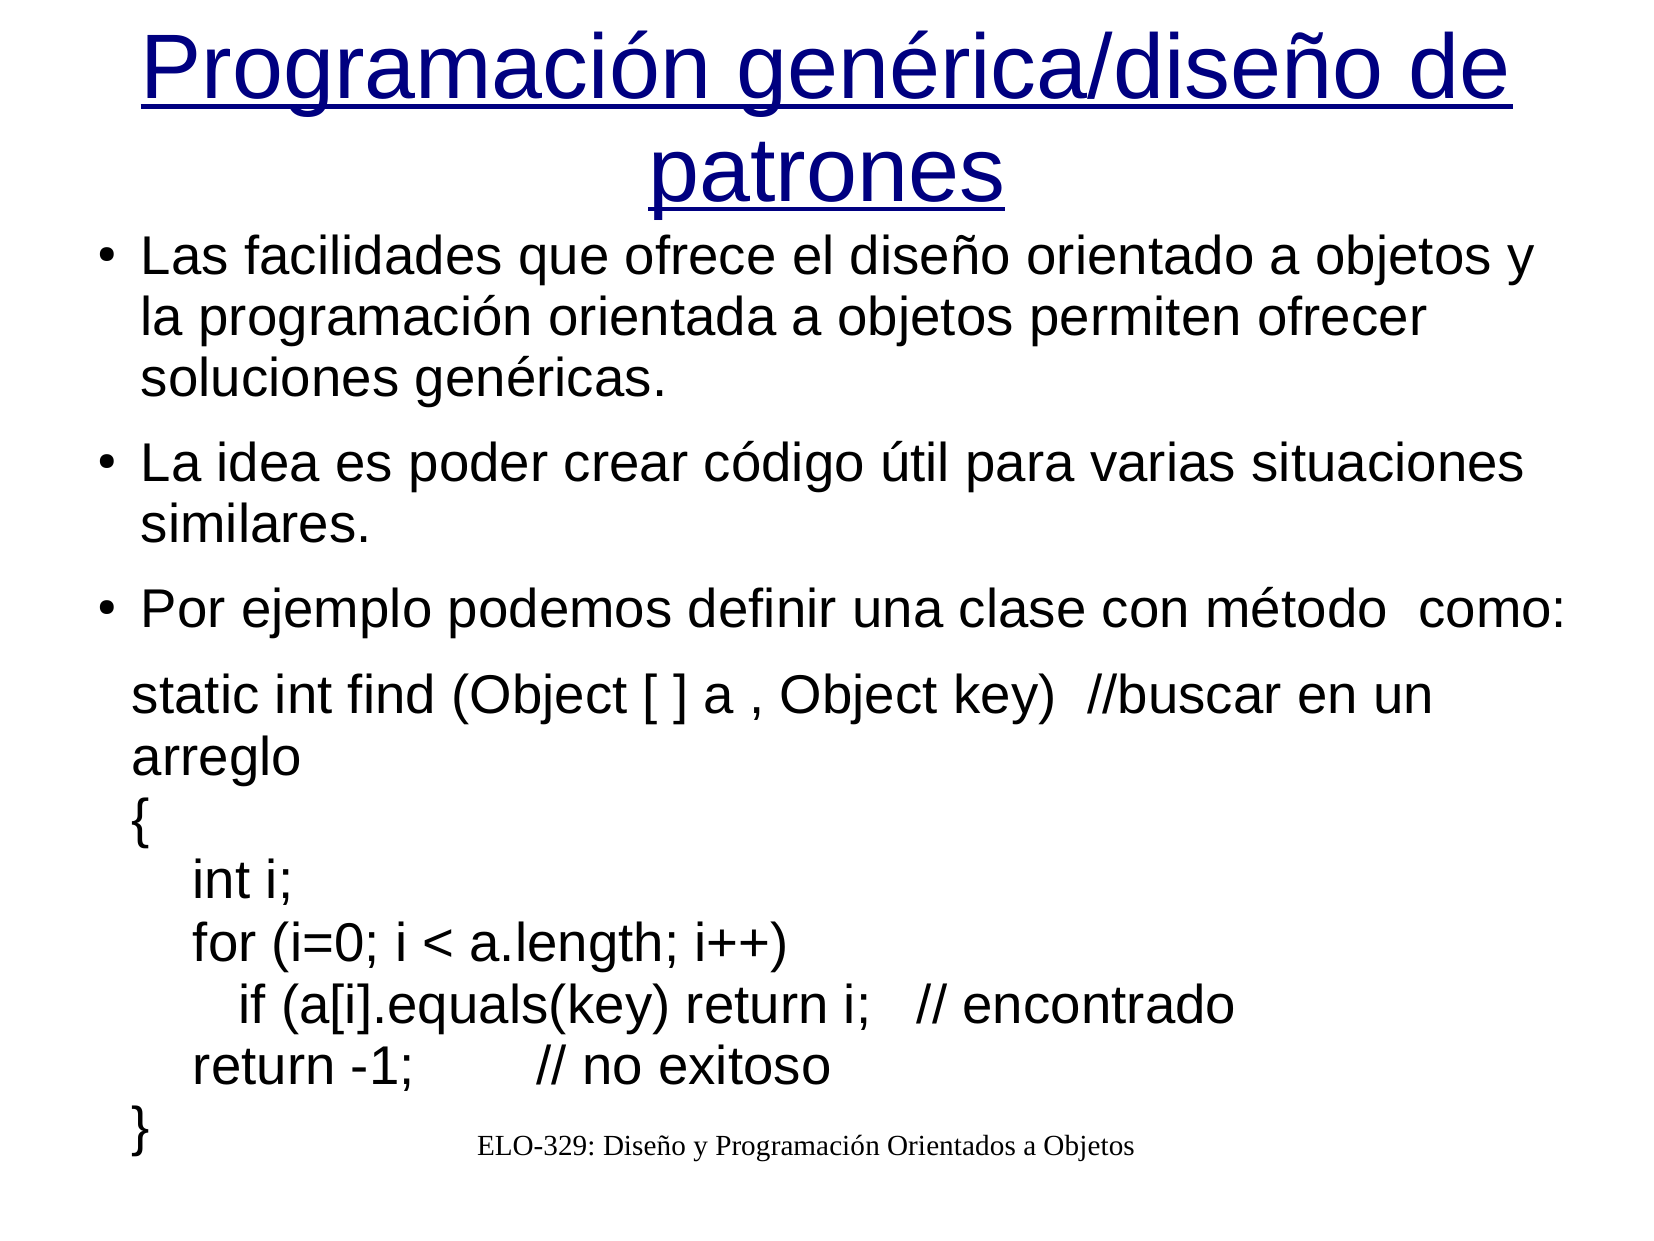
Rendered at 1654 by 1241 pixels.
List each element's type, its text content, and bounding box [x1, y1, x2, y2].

title Programación genérica/diseño de patrones [82, 56, 1571, 181]
list Las facilidades que ofrece el diseño orientado a objetos y la programación orientada a objetos permiten ofrecer soluciones genéricas. La idea es poder crear código útil para varias situaciones similares. Por ejemplo podemos definir una clase con método como: static int find (Object [ ] a , Object key) //buscar en un arreglo ‏ { int i; for (i=0; i < a.length; i++)‏ if (a[i].equals(key) return i; // encontrado return -1; // no exitoso } [82, 225, 1571, 1201]
